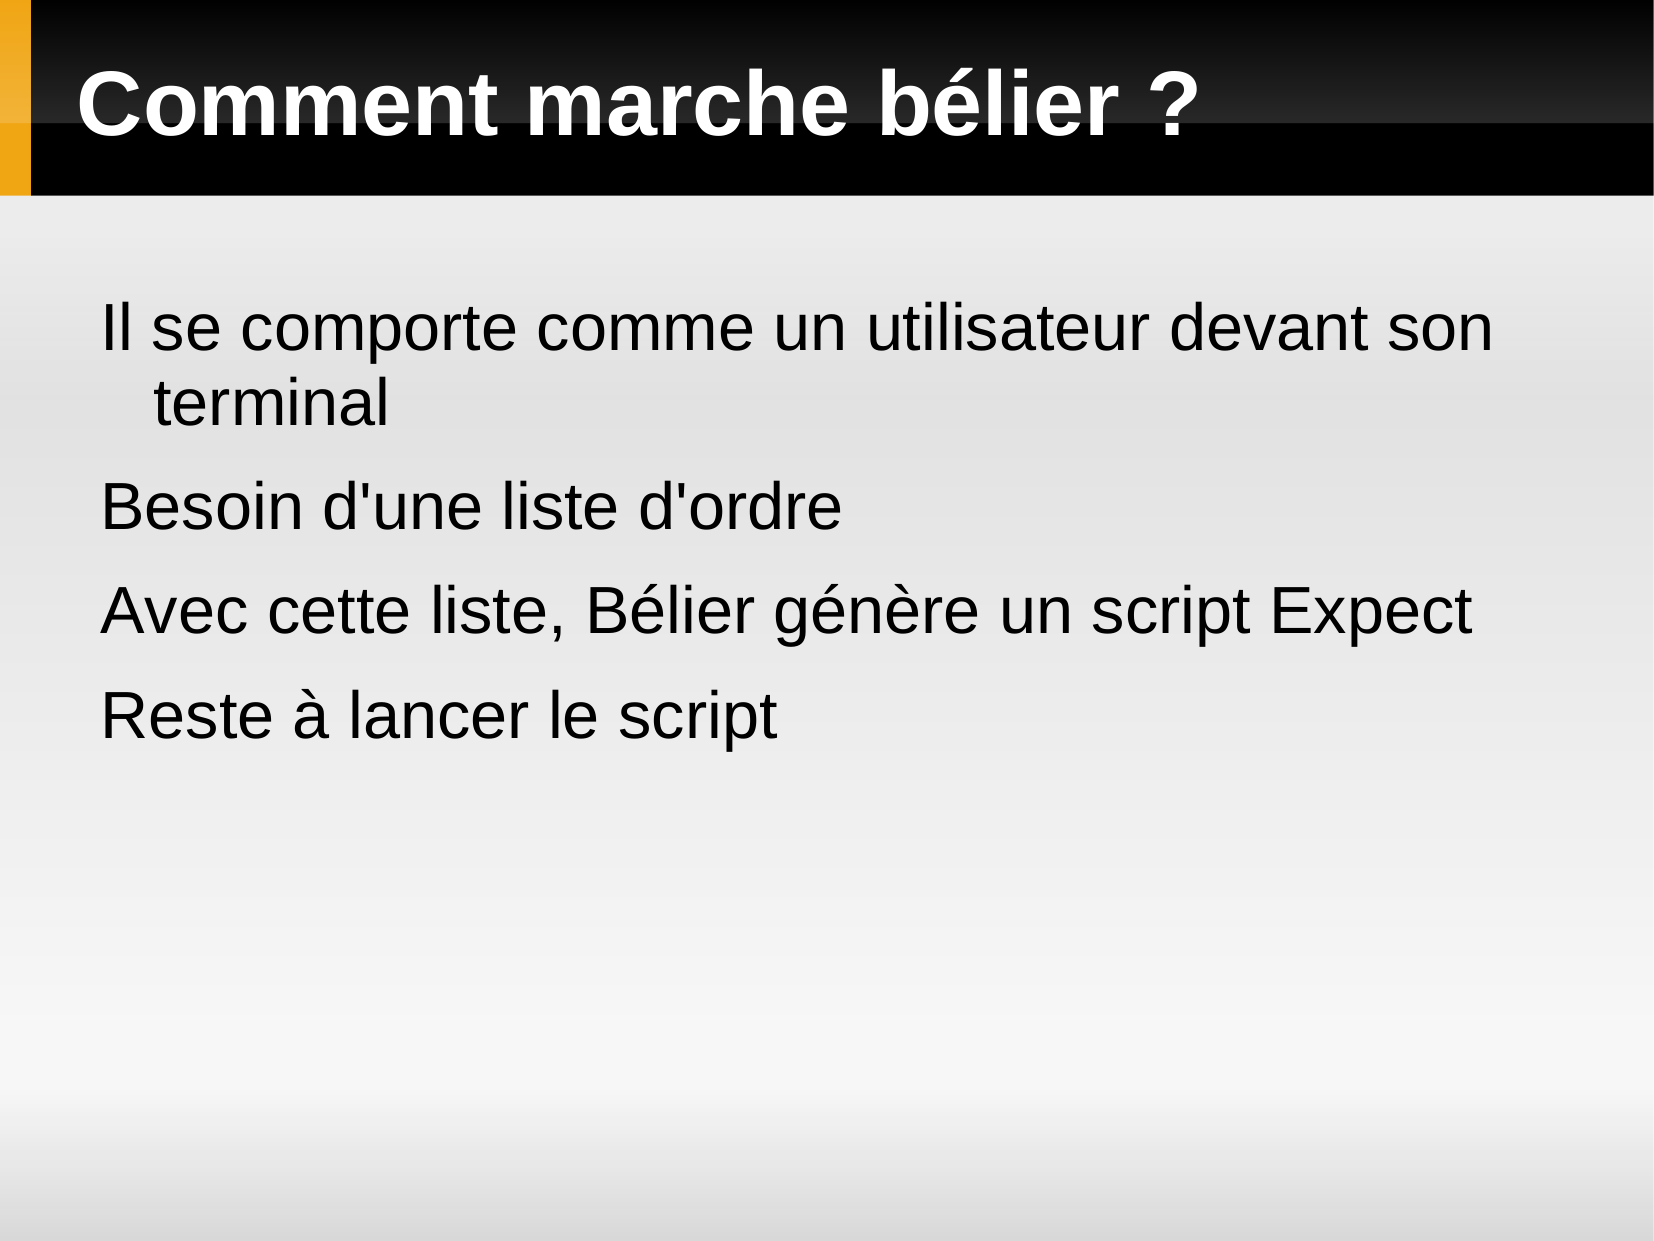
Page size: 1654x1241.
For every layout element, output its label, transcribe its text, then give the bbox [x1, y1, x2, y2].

title Comment marche bélier ? [76, 7, 1565, 200]
picture [0, 0, 1654, 1241]
list Il se comporte comme un utilisateur devant son terminal Besoin d'une liste d'ordre Avec cette liste, Bélier génère un script Expect Reste à lancer le script [82, 290, 1571, 1094]
